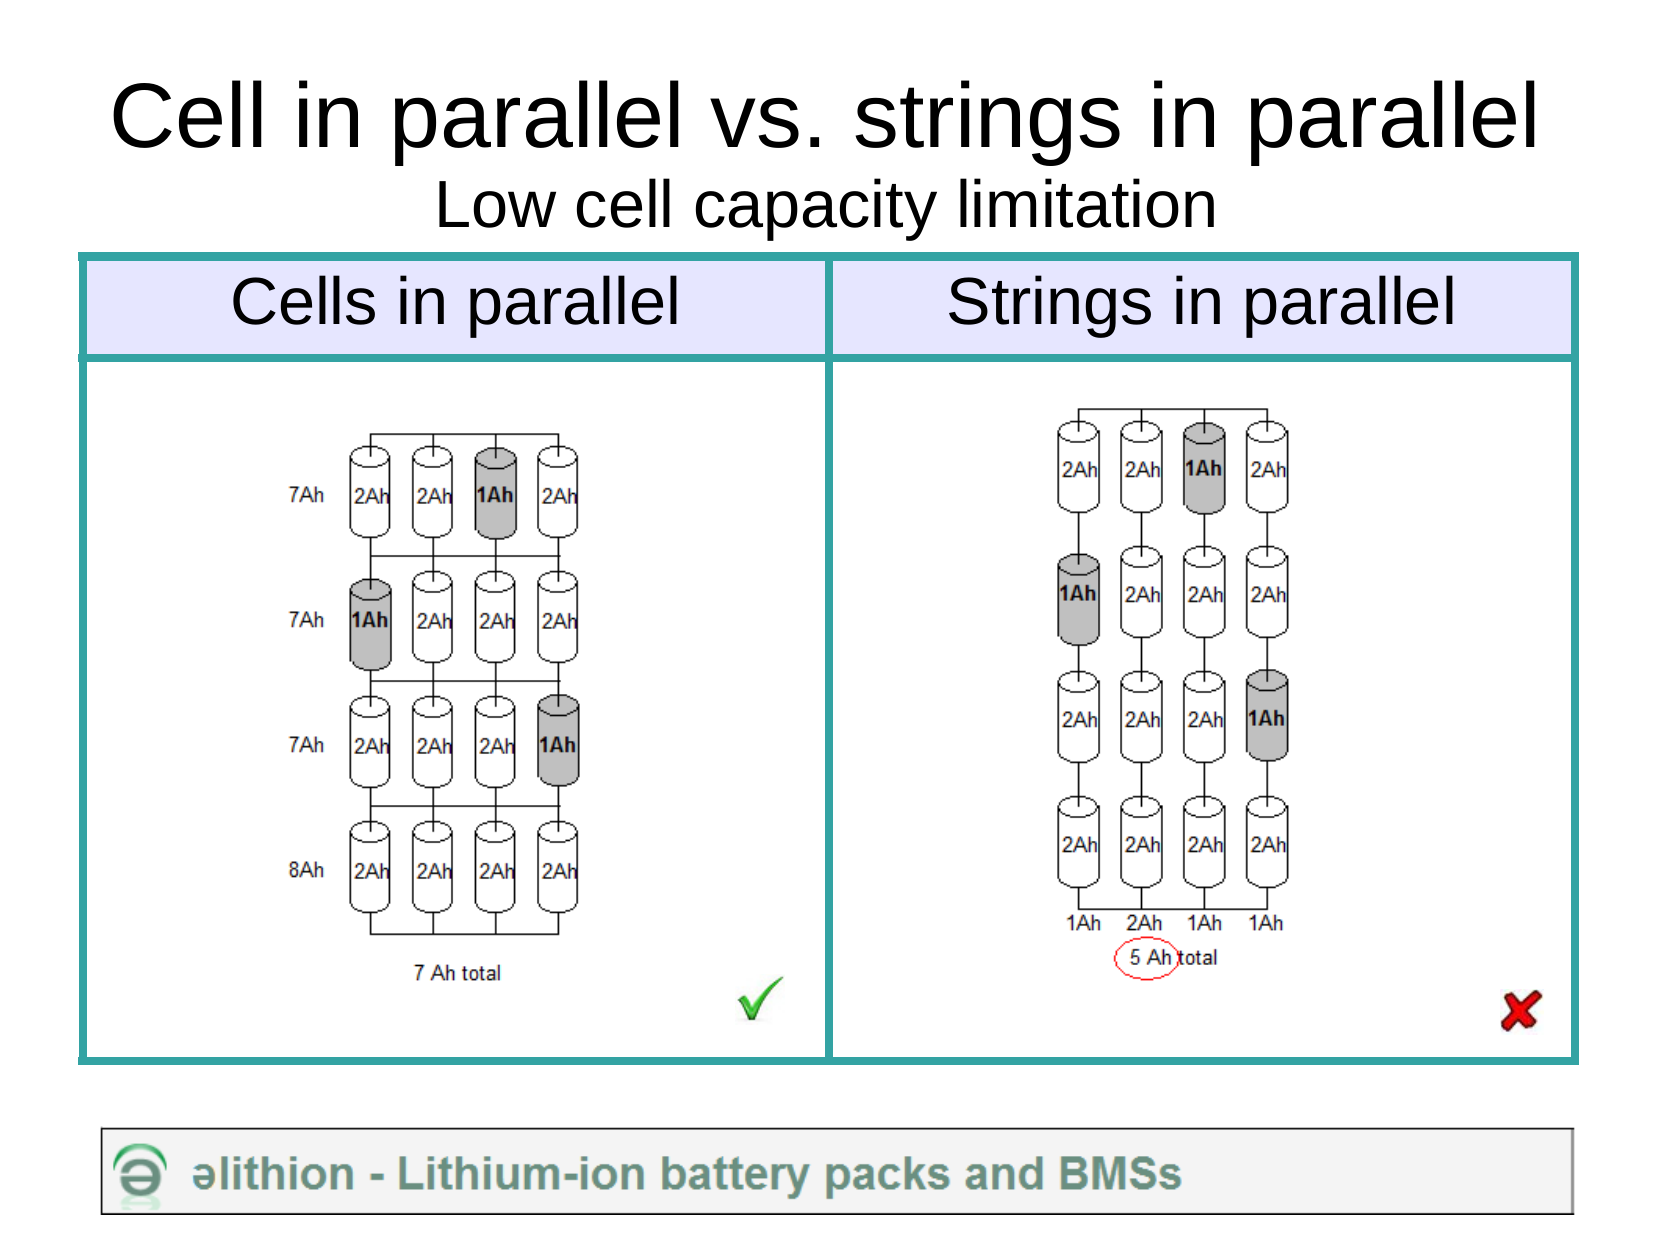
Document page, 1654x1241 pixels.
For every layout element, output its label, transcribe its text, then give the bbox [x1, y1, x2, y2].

picture [98, 1125, 1576, 1215]
title Cell in parallel vs. strings in parallel Low cell capacity limitation [82, 49, 1571, 252]
picture [735, 974, 785, 1025]
picture [270, 418, 597, 991]
table_cell [833, 362, 1571, 1057]
table_header Strings in parallel [833, 261, 1571, 354]
table_cell [87, 362, 825, 1057]
table_header Cells in parallel [87, 261, 825, 354]
picture [1042, 393, 1306, 991]
picture [1500, 989, 1544, 1036]
